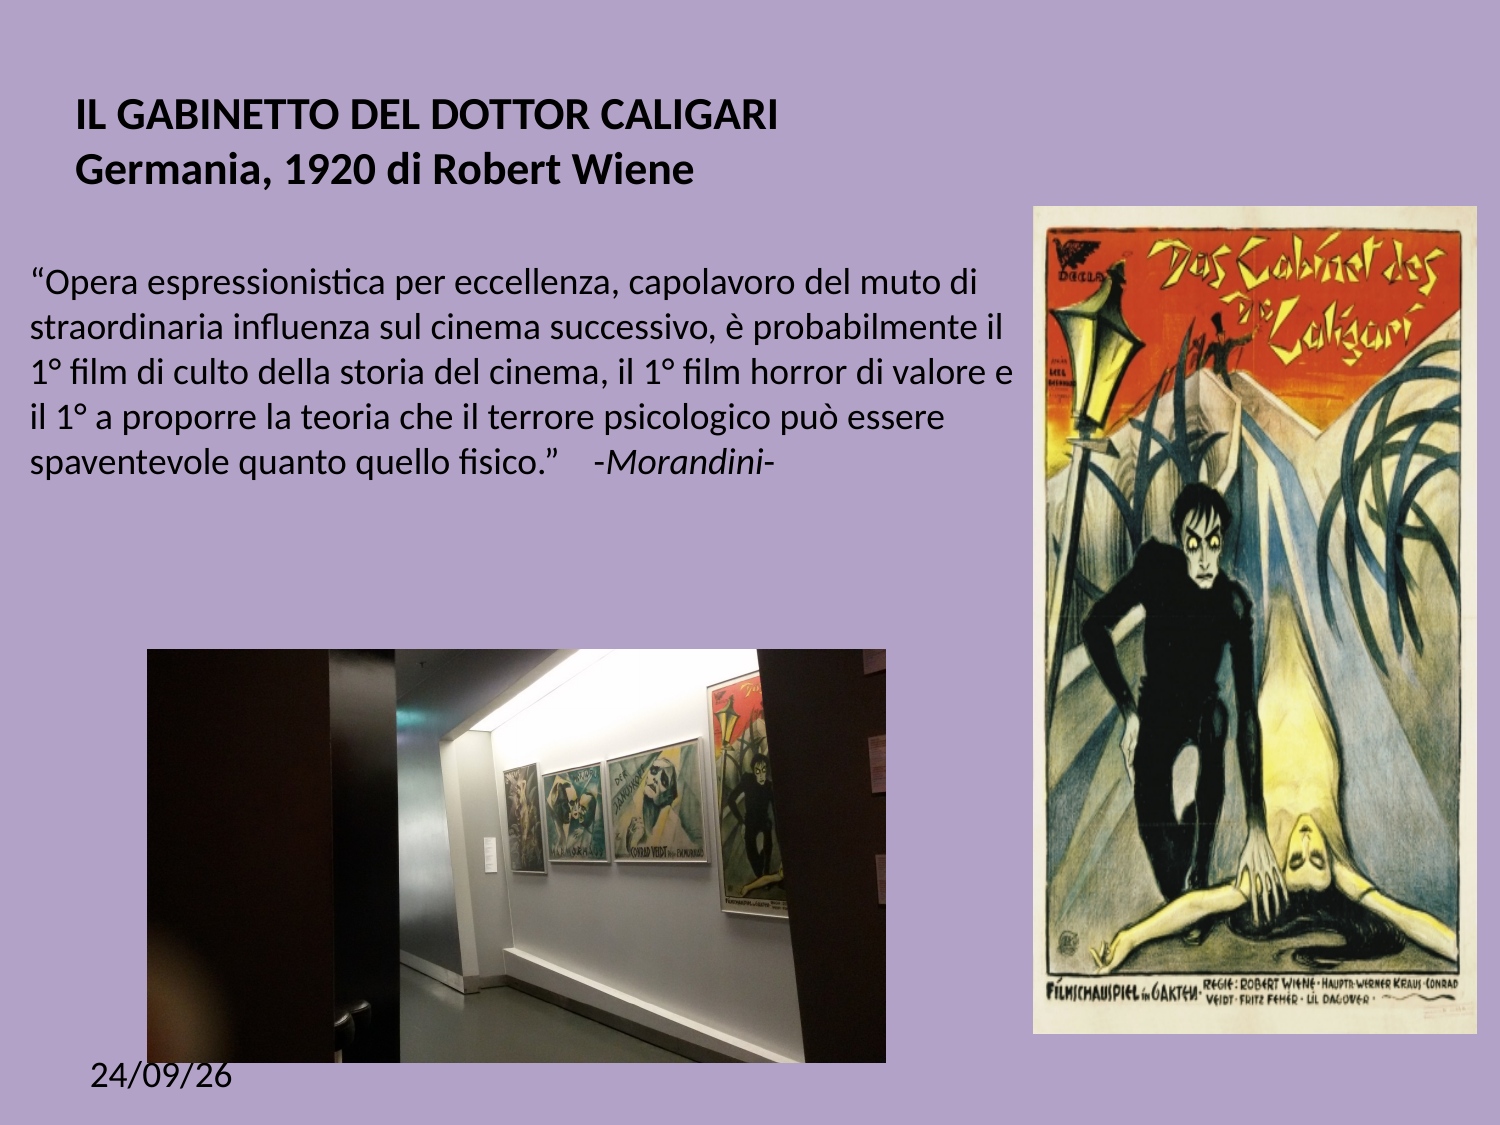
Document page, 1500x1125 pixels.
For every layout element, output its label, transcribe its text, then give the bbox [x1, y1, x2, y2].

picture [147, 649, 886, 1063]
title IL GABINETTO DEL DOTTOR CALIGARI Germania, 1920 di Robert Wiene [75, 45, 1425, 233]
list “Opera espressionistica per eccellenza, capolavoro del muto di straordinaria influenza sul cinema successivo, è probabilmente il 1° film di culto della storia del cinema, il 1° film horror di valore e il 1° a proporre la teoria che il terrore psicologico può essere spaventevole quanto quello fisico.” -Morandini- [29, 177, 1034, 620]
picture [1033, 206, 1477, 1034]
text_box 13/11/2015 [75, 1042, 425, 1103]
